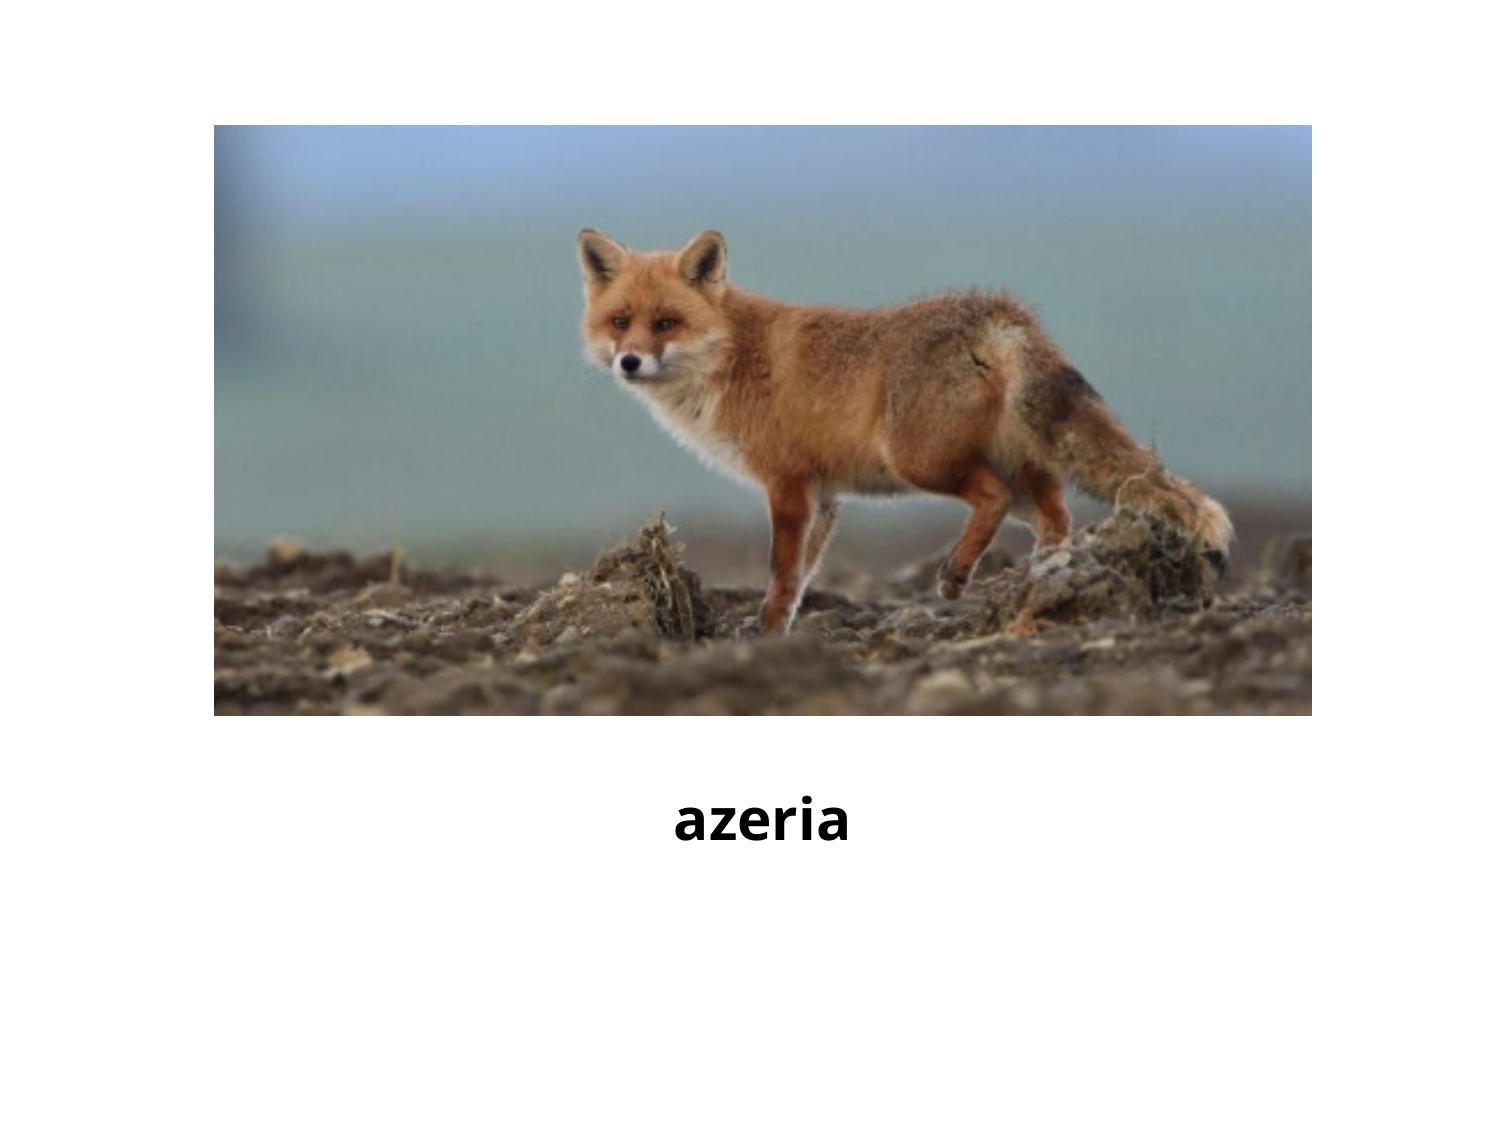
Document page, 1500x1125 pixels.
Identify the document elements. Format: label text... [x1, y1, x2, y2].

picture [214, 125, 1312, 716]
text_box azeria [312, 775, 1213, 860]
